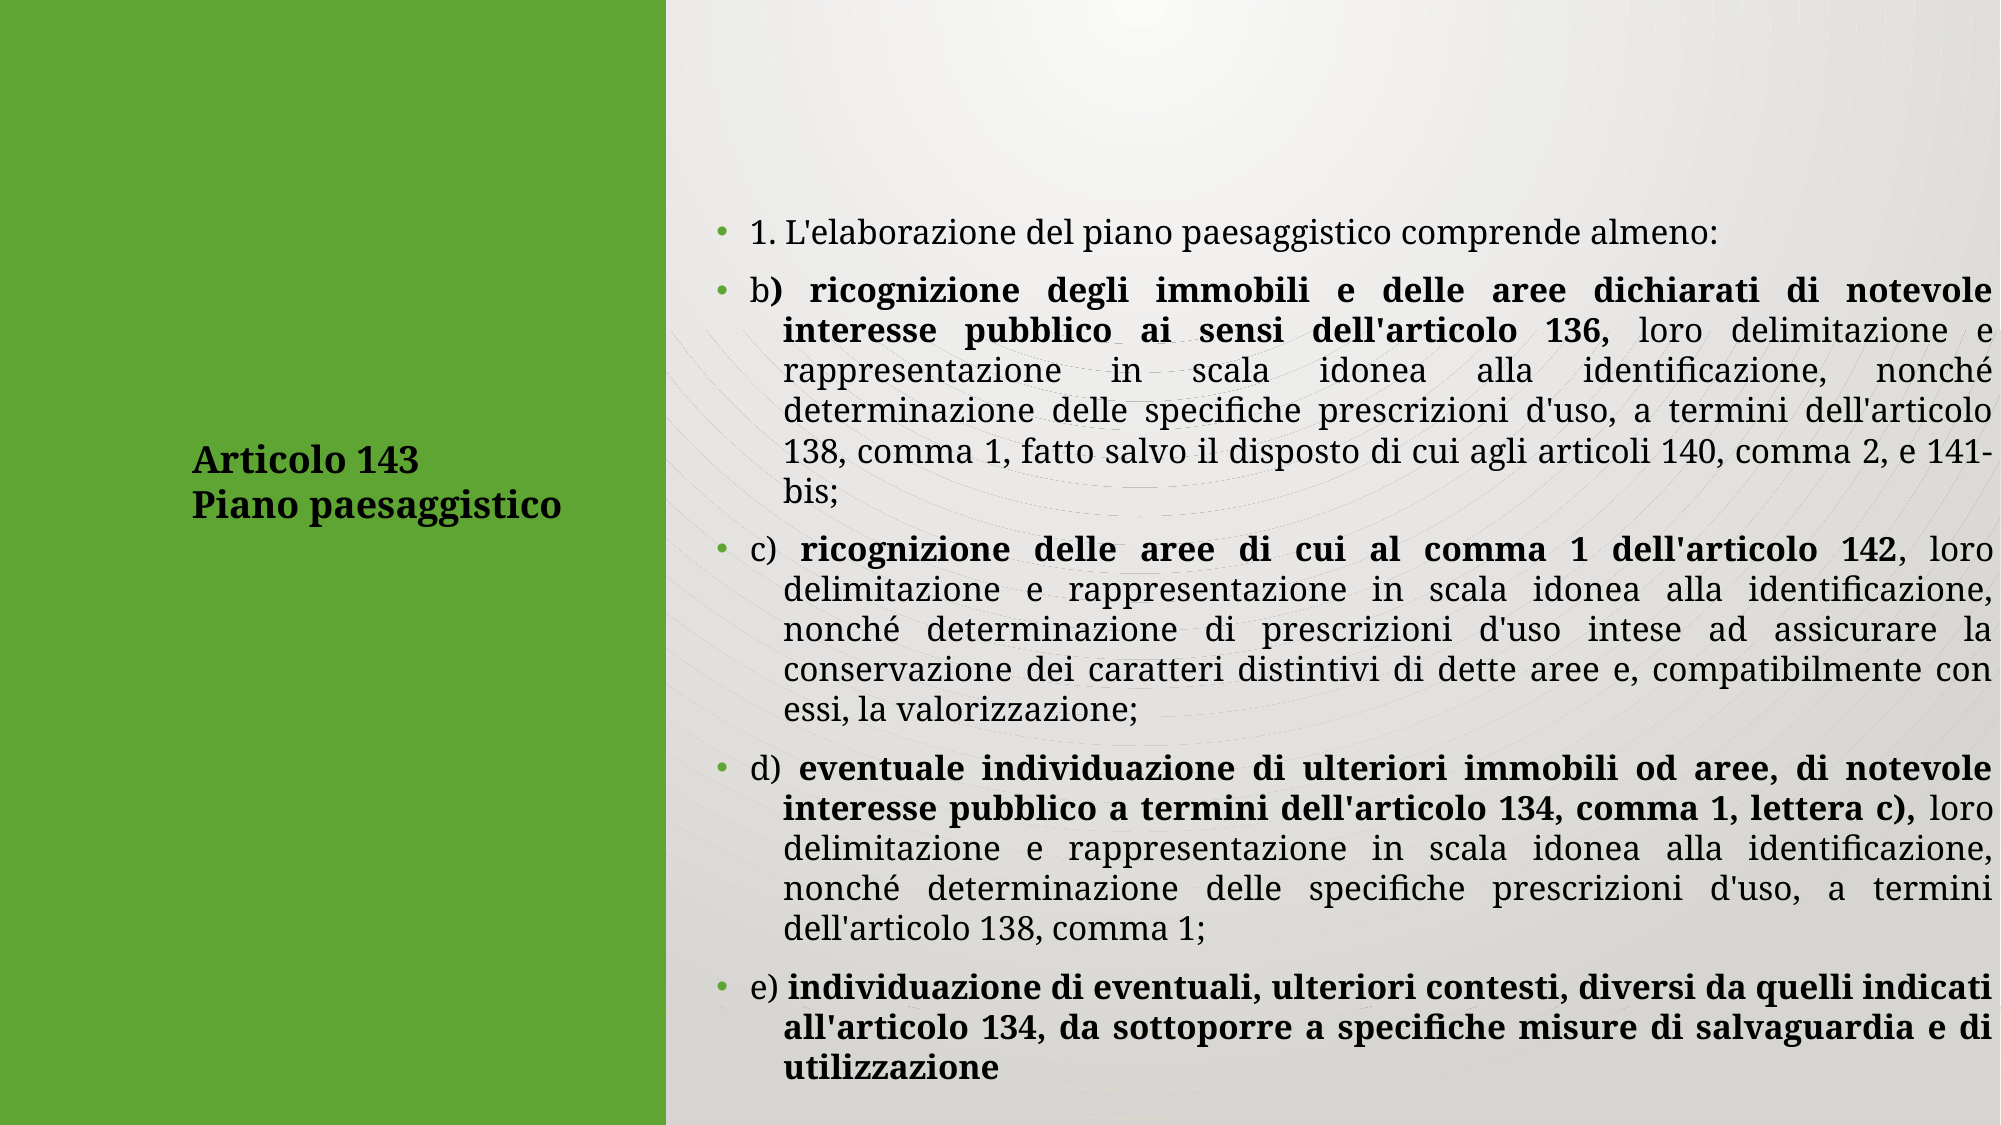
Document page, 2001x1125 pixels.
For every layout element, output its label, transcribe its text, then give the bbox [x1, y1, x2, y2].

title Articolo 143 Piano paesaggistico [139, 203, 587, 956]
text_box [0, 0, 2000, 1125]
list 1. L'elaborazione del piano paesaggistico comprende almeno: b) ricognizione degli immobili e delle aree dichiarati di notevole interesse pubblico ai sensi dell'articolo 136, loro delimitazione e rappresentazione in scala idonea alla identificazione, nonché determinazione delle specifiche prescrizioni d'uso, a termini dell'articolo 138, comma 1, fatto salvo il disposto di cui agli articoli 140, comma 2, e 141-bis; c) ricognizione delle aree di cui al comma 1 dell'articolo 142, loro delimitazione e rappresentazione in scala idonea alla identificazione, nonché determinazione di prescrizioni d'uso intese ad assicurare la conservazione dei caratteri distintivi di dette aree e, compatibilmente con essi, la valorizzazione; d) eventuale individuazione di ulteriori immobili od aree, di notevole interesse pubblico a termini dell'articolo 134, comma 1, lettera c), loro delimitazione e rappresentazione in scala idonea alla identificazione, nonché determinazione delle specifiche prescrizioni d'uso, a termini dell'articolo 138, comma 1; e) individuazione di eventuali, ulteriori contesti, diversi da quelli indicati all'articolo 134, da sottoporre a specifiche misure di salvaguardia e di utilizzazione [701, 203, 2000, 1101]
